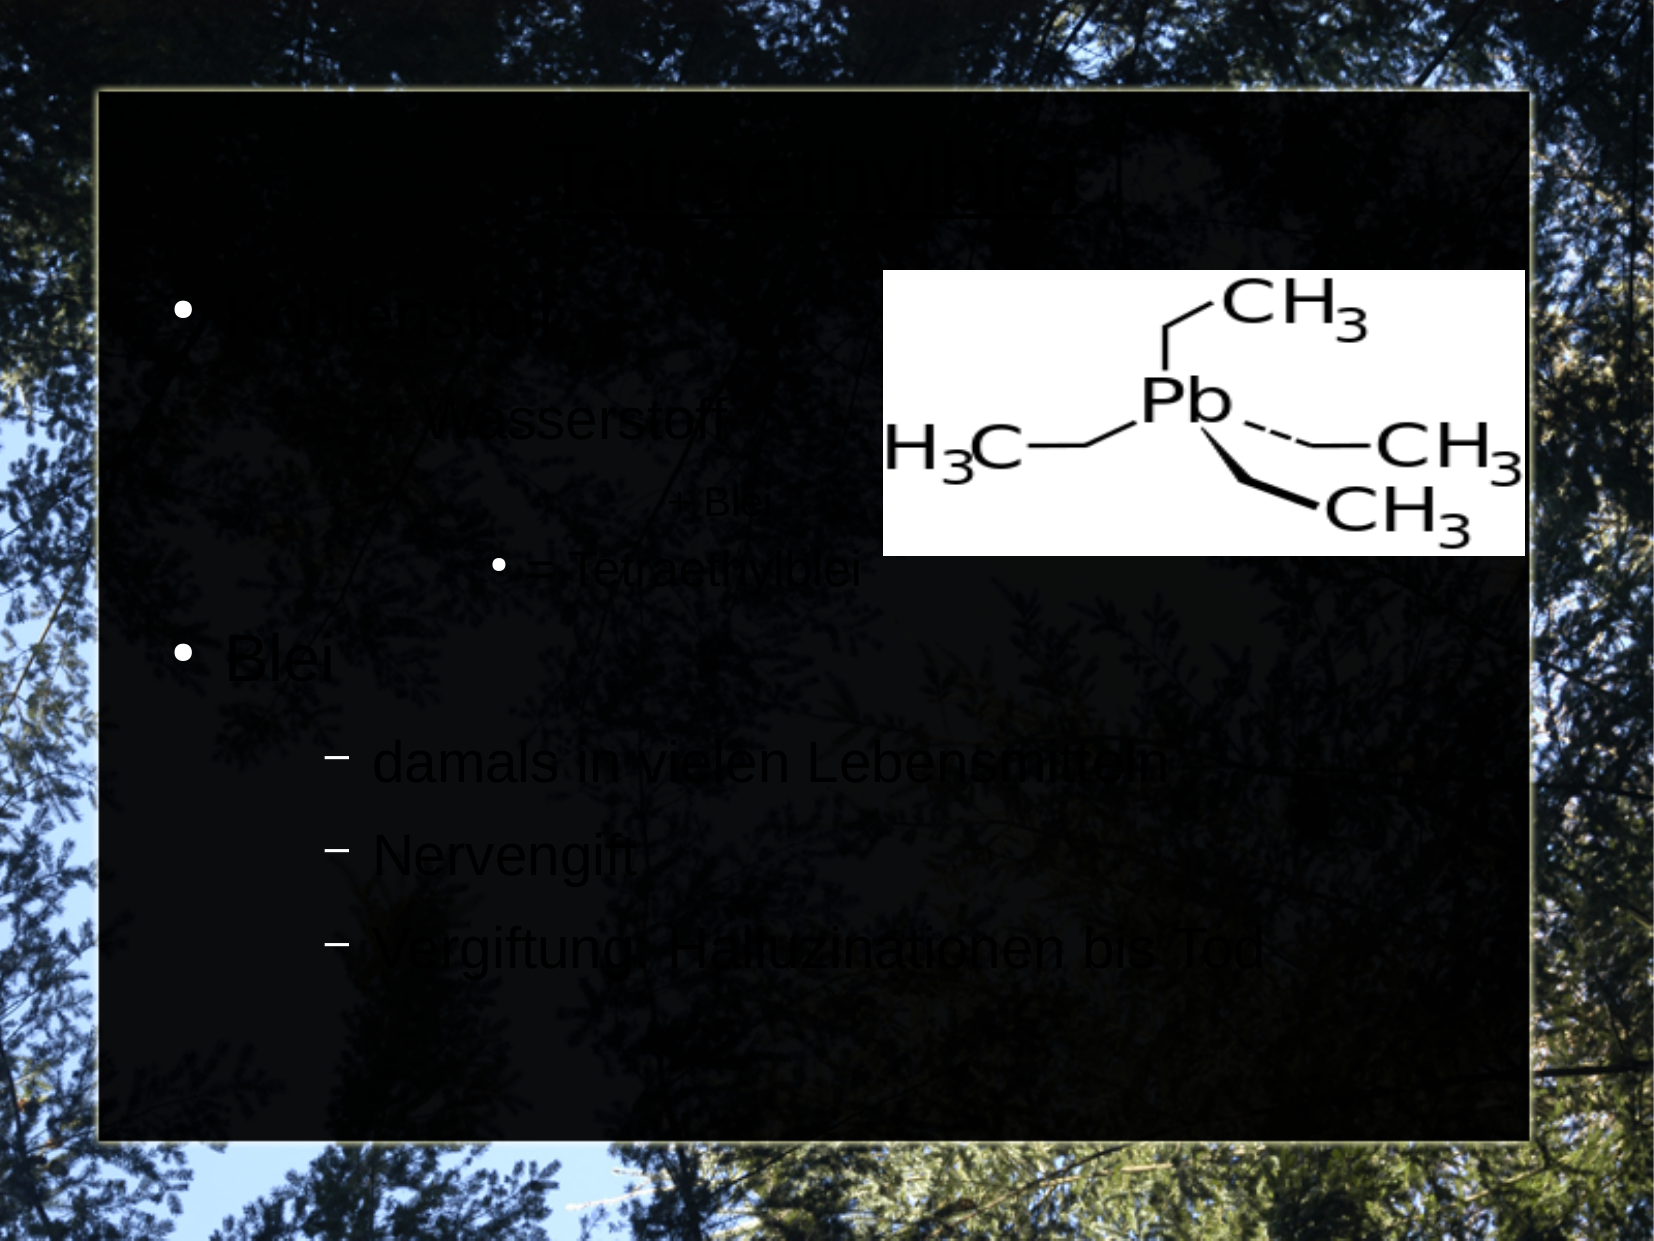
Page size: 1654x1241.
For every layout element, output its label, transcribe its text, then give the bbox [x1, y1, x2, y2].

list Kohlenstoff + Wasserstoff + Blei = Tetraethylblei Blei damals in vielen Lebensmitteln Nervengift Vergiftung: Halluzinationen bis Tod [135, 271, 1583, 1104]
title Tetraethylblei [88, 88, 1536, 257]
picture [883, 269, 1526, 557]
